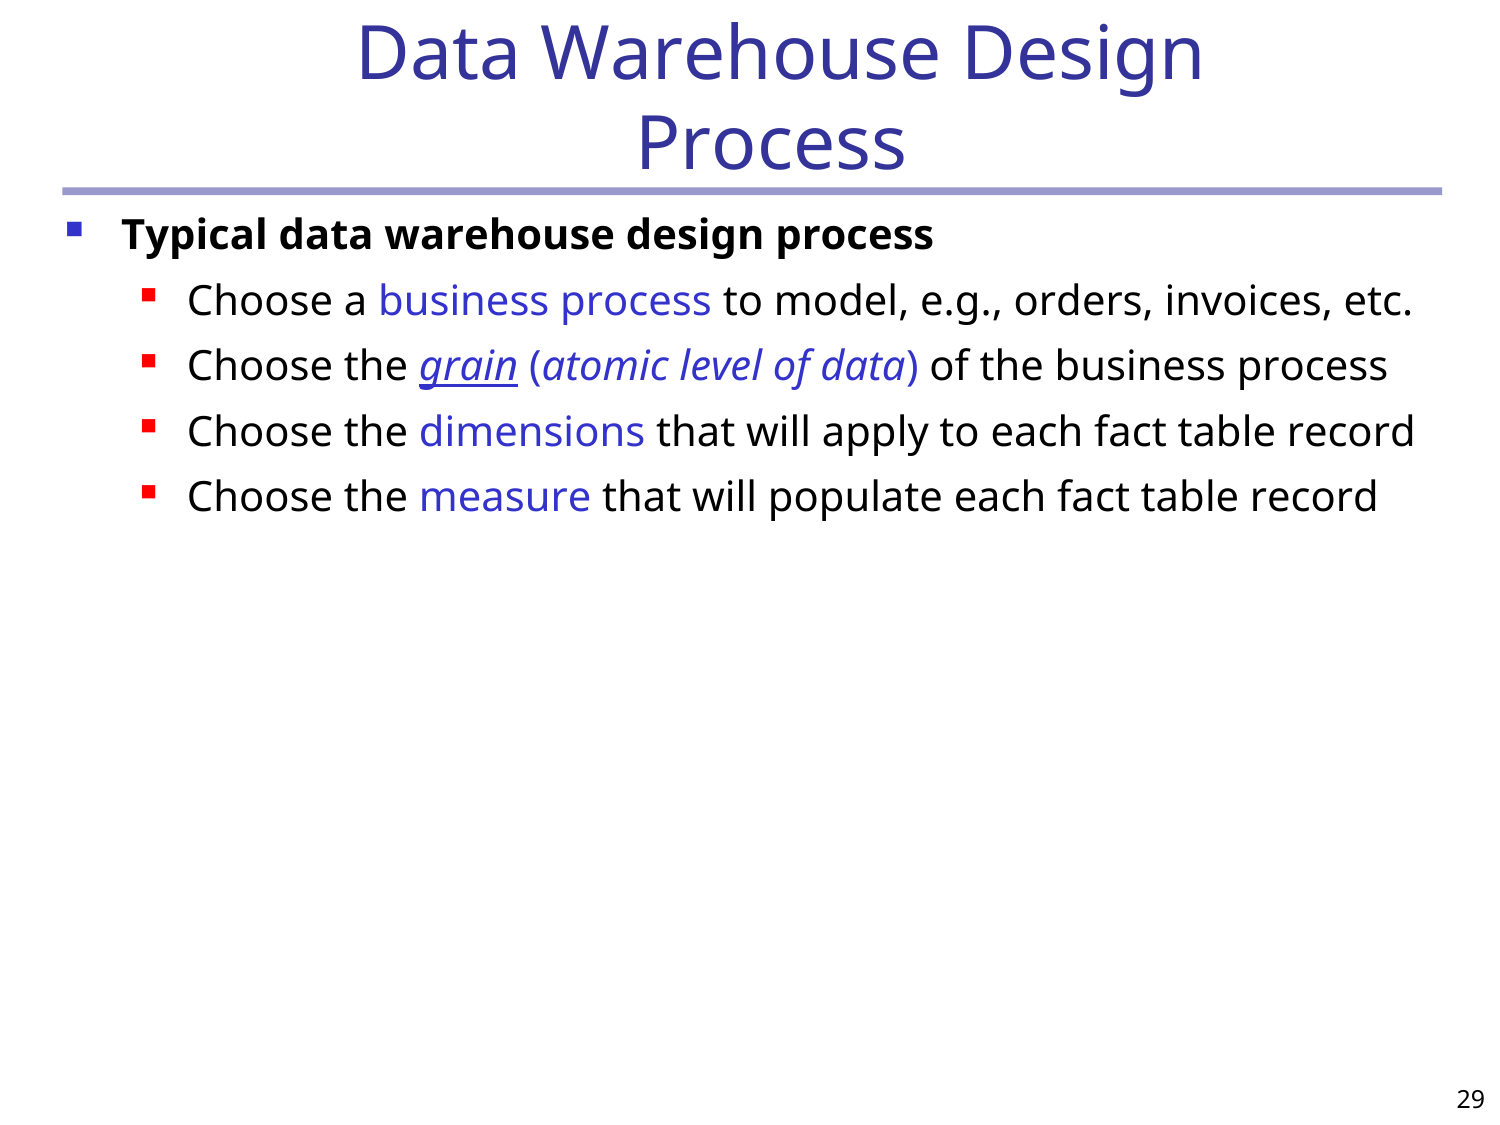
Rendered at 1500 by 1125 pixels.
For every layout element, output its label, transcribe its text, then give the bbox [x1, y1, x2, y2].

list Typical data warehouse design process Choose a business process to model, e.g., orders, invoices, etc. Choose the grain (atomic level of data) of the business process Choose the dimensions that will apply to each fact table record Choose the measure that will populate each fact table record [49, 195, 1438, 1046]
text_box <number> [1187, 1050, 1500, 1125]
title Data Warehouse Design Process [199, 0, 1363, 192]
